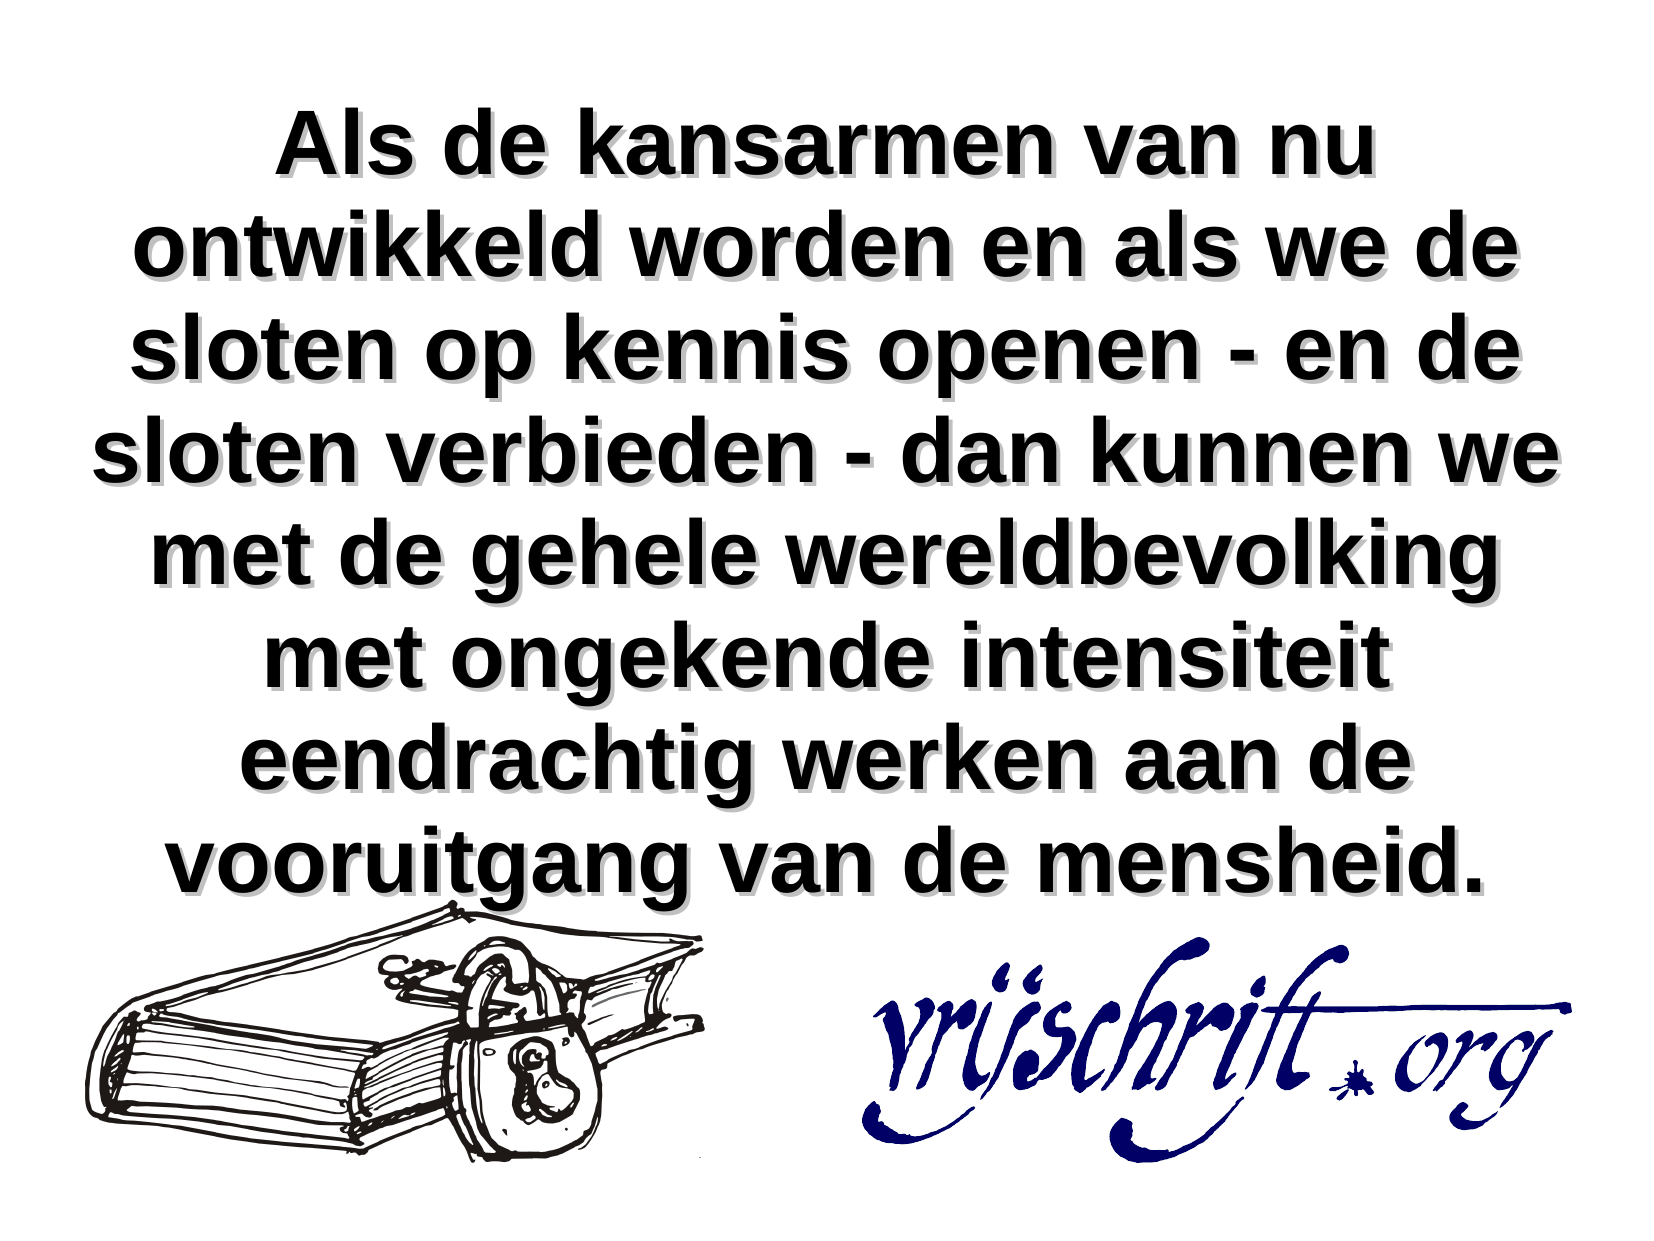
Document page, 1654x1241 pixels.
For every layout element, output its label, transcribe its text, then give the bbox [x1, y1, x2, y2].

title Als de kansarmen van nu ontwikkeld worden en als we de sloten op kennis openen - en de sloten verbieden - dan kunnen we met de gehele wereldbevolking met ongekende intensiteit eendrachtig werken aan de vooruitgang van de mensheid. [82, 91, 1571, 912]
picture [862, 937, 1572, 1163]
picture [85, 912, 705, 1163]
